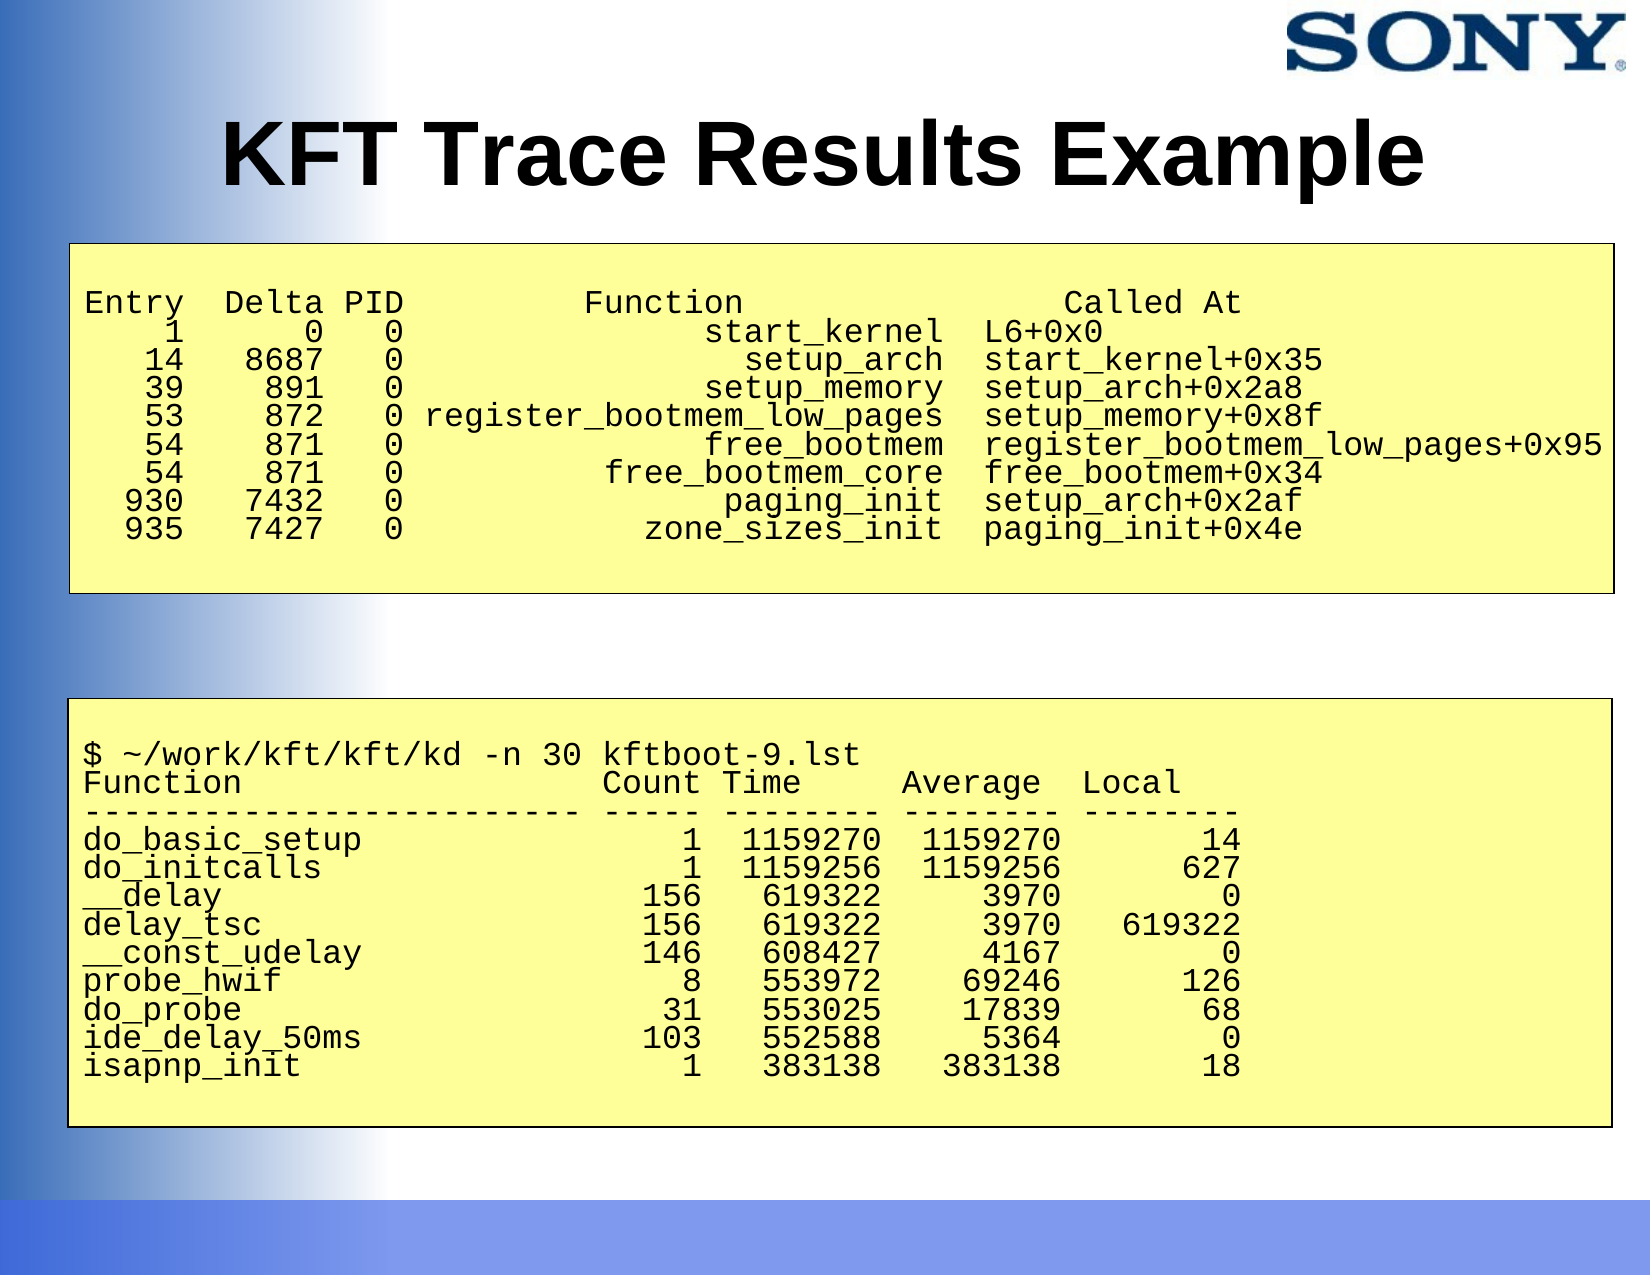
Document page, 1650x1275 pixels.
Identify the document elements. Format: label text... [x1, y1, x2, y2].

title KFT Trace Results Example [149, 74, 1499, 243]
text_box Entry Delta PID Function Called At 1 0 0 start_kernel L6+0x0 14 8687 0 setup_arch start_kernel+0x35 39 891 0 setup_memory setup_arch+0x2a8 53 872 0 register_bootmem_low_pages setup_memory+0x8f 54 871 0 free_bootmem register_bootmem_low_pages+0x95 54 871 0 free_bootmem_core free_bootmem+0x34 930 7432 0 paging_init setup_arch+0x2af 935 7427 0 zone_sizes_init paging_init+0x4e [69, 243, 1615, 594]
picture [1287, 0, 1626, 80]
text_box $ ~/work/kft/kft/kd -n 30 kftboot-9.lst Function Count Time Average Local ------------------------- ----- -------- -------- -------- do_basic_setup 1 1159270 1159270 14 do_initcalls 1 1159256 1159256 627 __delay 156 619322 3970 0 delay_tsc 156 619322 3970 619322 __const_udelay 146 608427 4167 0 probe_hwif 8 553972 69246 126 do_probe 31 553025 17839 68 ide_delay_50ms 103 552588 5364 0 isapnp_init 1 383138 383138 18 [67, 698, 1613, 1127]
